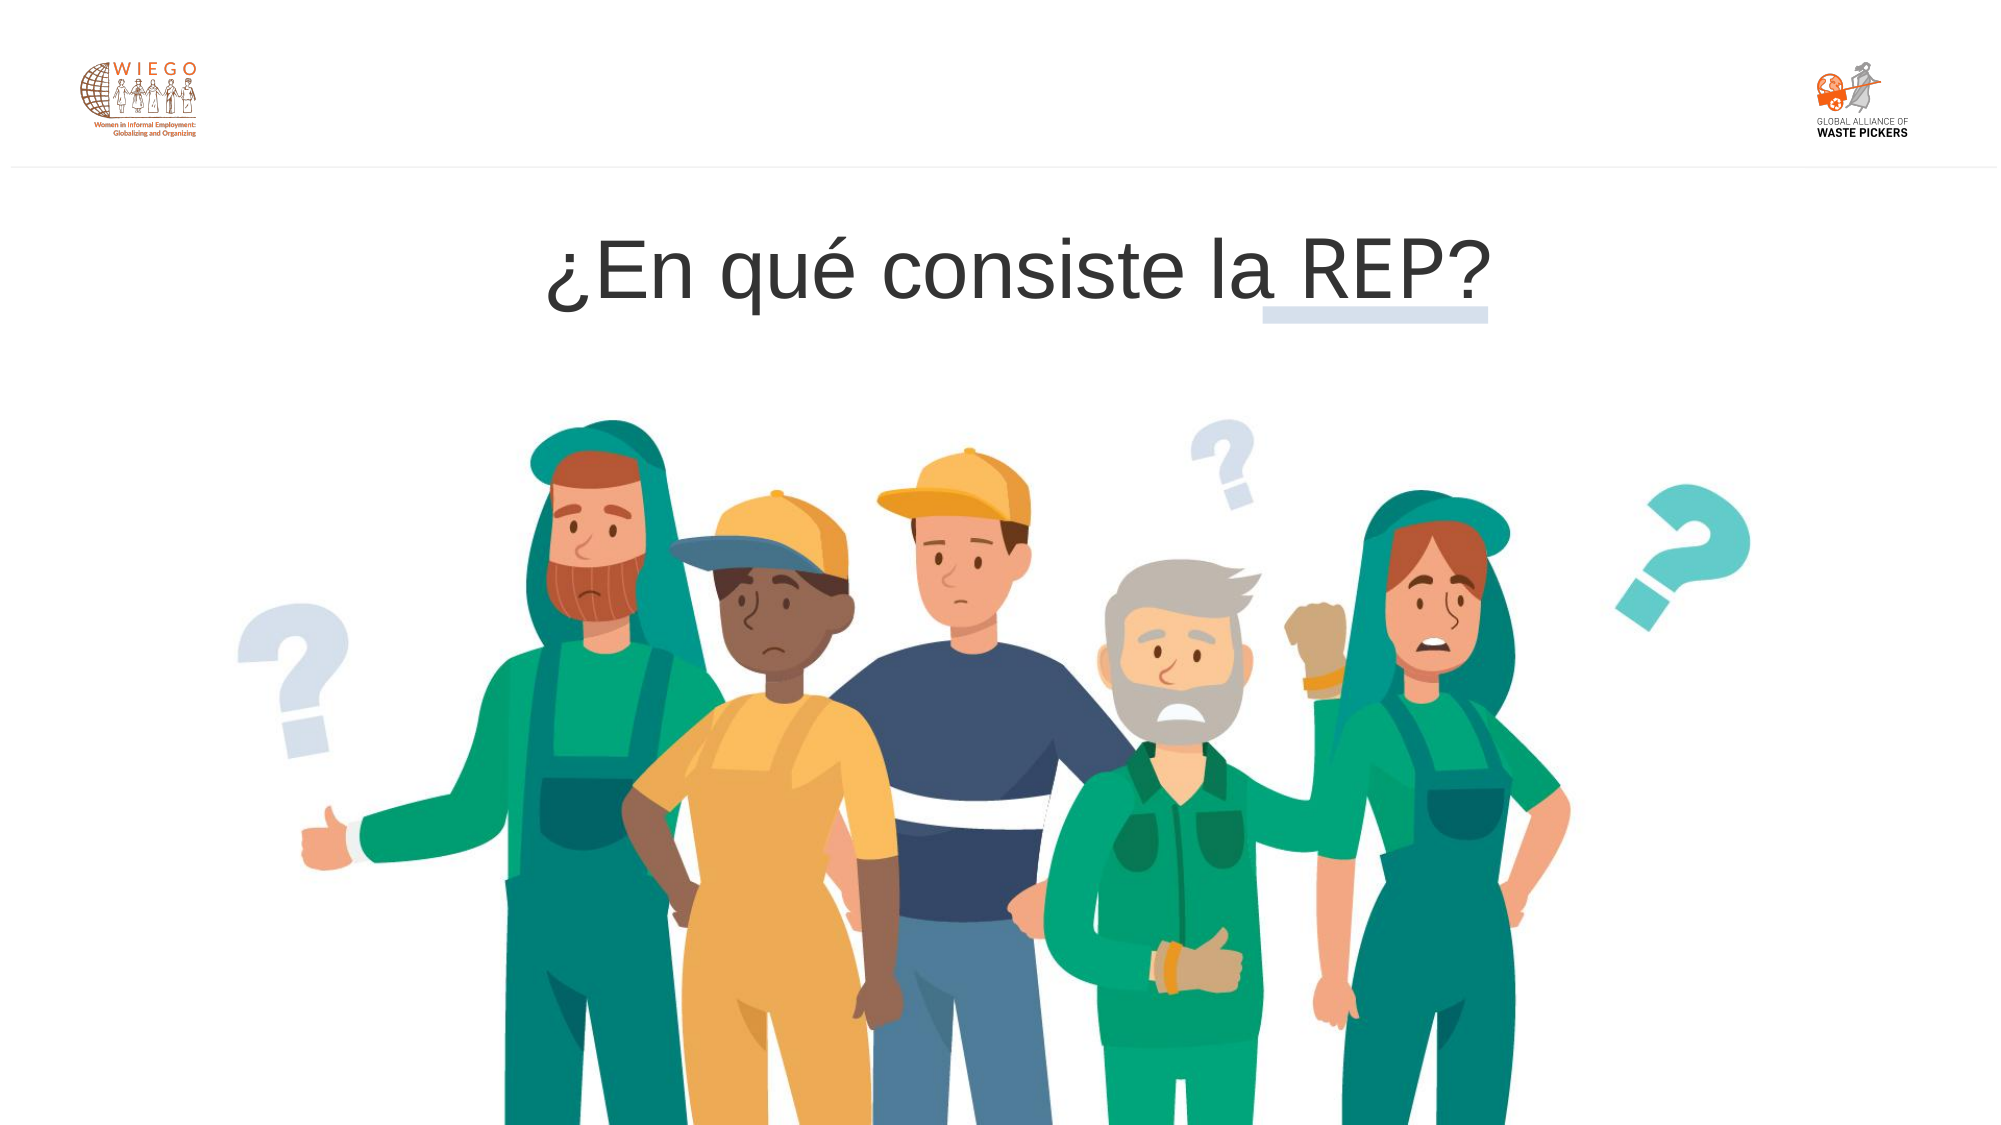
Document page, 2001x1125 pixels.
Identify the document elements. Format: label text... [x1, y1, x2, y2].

text_box [1262, 306, 1489, 324]
text_box ¿En qué consiste la REP? [450, 207, 1586, 323]
picture [0, 0, 2001, 1125]
